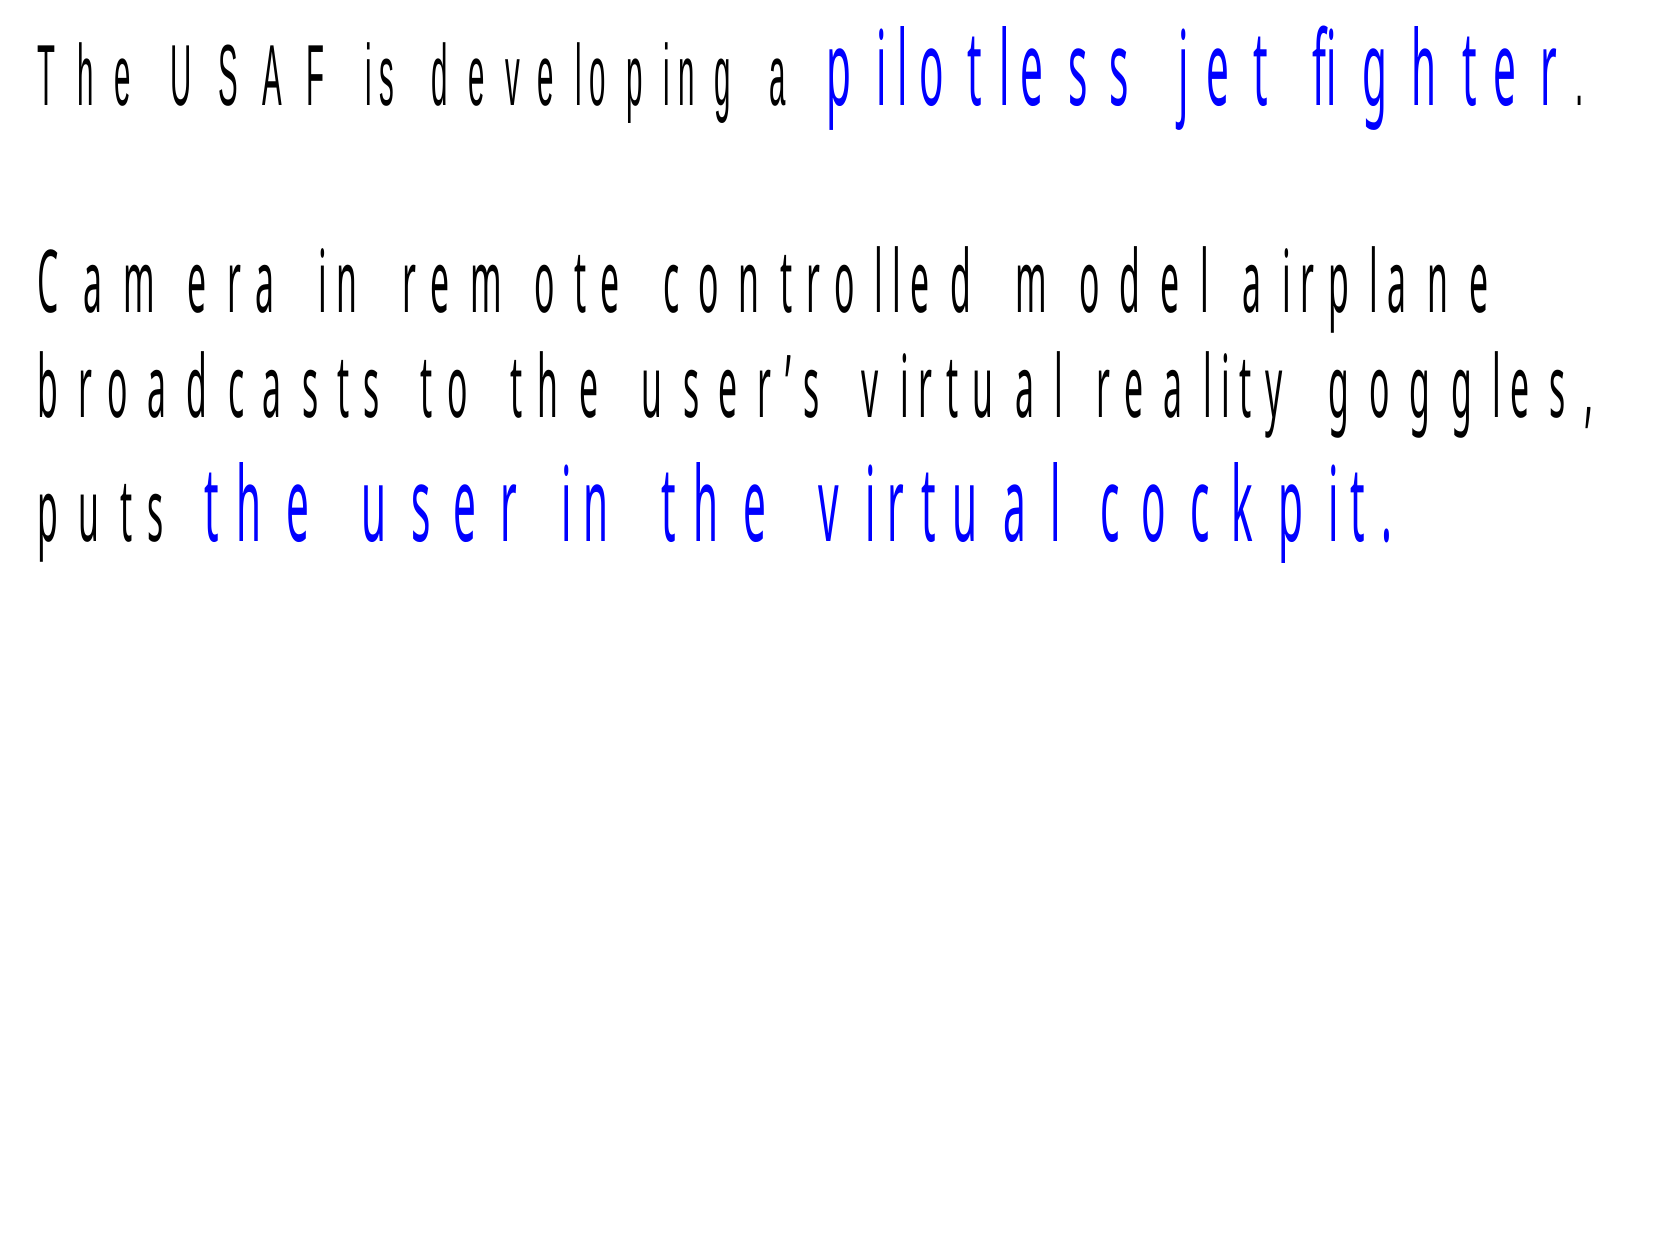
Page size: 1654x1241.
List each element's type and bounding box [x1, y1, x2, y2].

picture [37, 0, 1651, 563]
